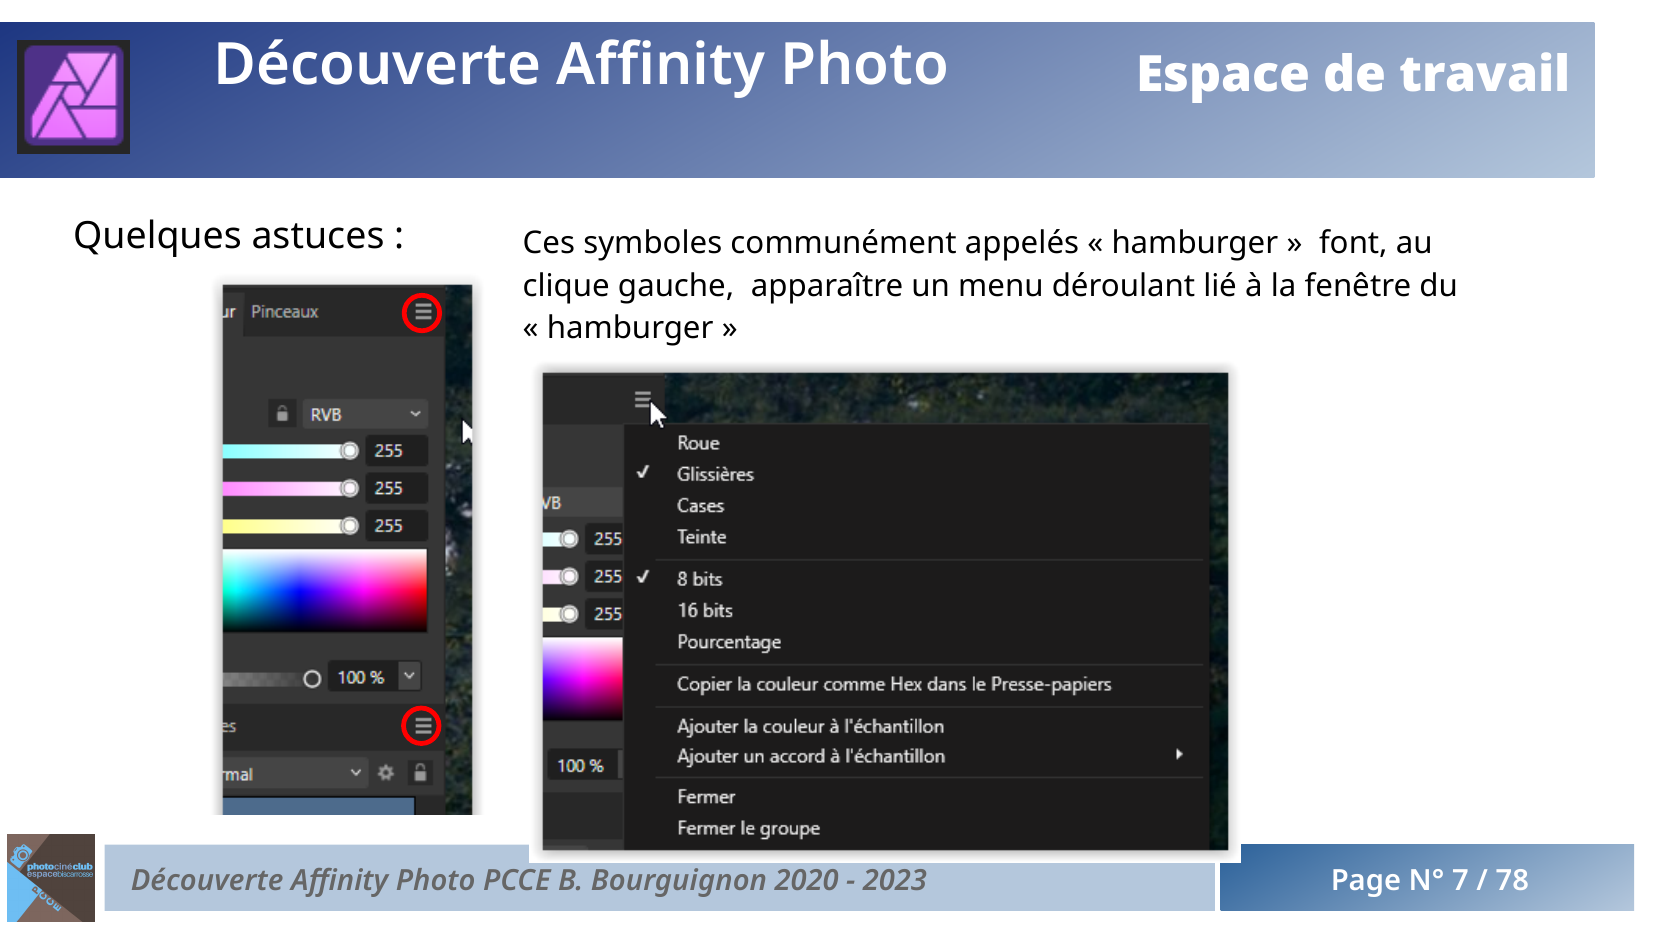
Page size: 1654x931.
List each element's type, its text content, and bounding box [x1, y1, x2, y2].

title Espace de travail [874, 42, 1572, 107]
picture [7, 834, 95, 922]
text_box Quelques astuces : [58, 200, 401, 263]
picture [209, 271, 485, 815]
text_box Ces symboles communément appelés « hamburger » font, au clique gauche, apparaître un menu déroulant lié à la fenêtre du « hamburger » [507, 212, 1477, 346]
picture [529, 359, 1241, 863]
picture [17, 40, 130, 154]
